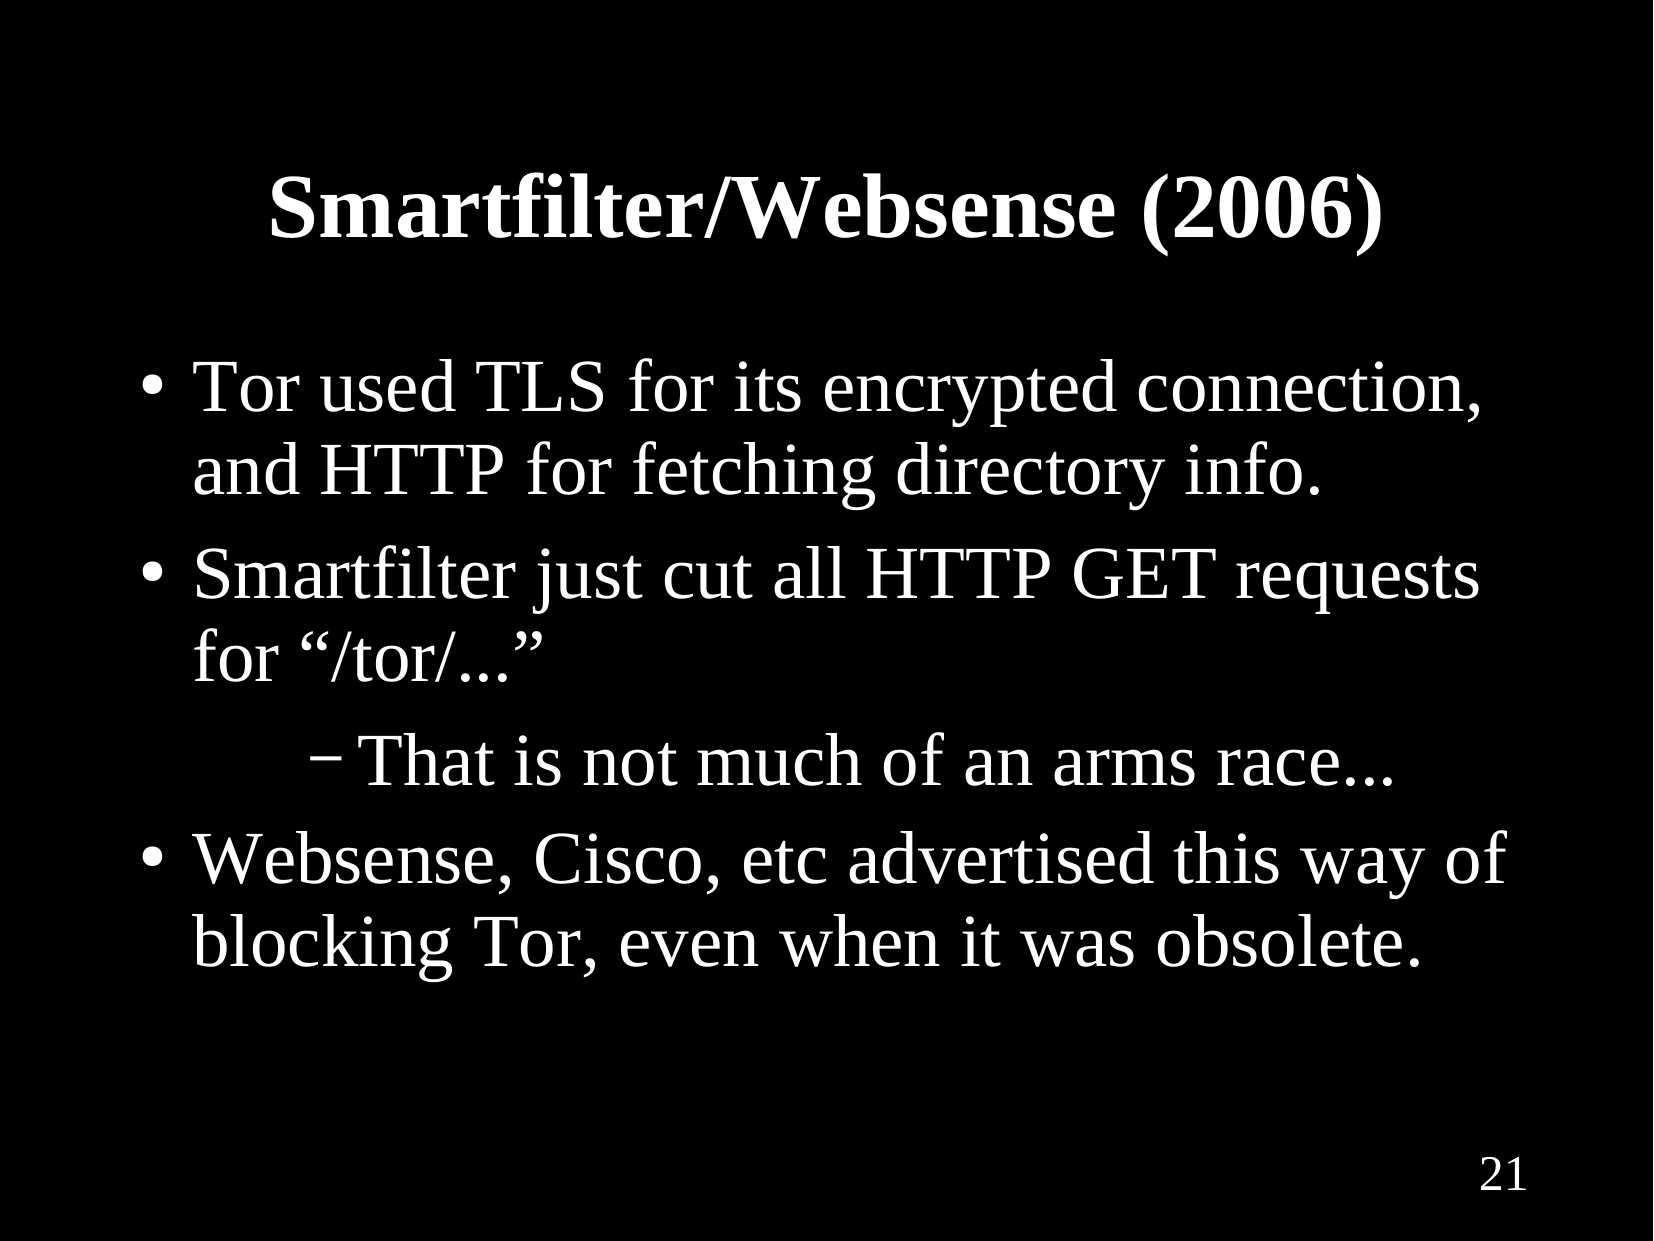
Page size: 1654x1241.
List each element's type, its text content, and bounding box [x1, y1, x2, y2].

title Smartfilter/Websense (2006) [121, 102, 1534, 311]
list Tor used TLS for its encrypted connection, and HTTP for fetching directory info. Smartfilter just cut all HTTP GET requests for “/tor/...” That is not much of an arms race... Websense, Cisco, etc advertised this way of blocking Tor, even when it was obsolete. [121, 344, 1534, 1127]
